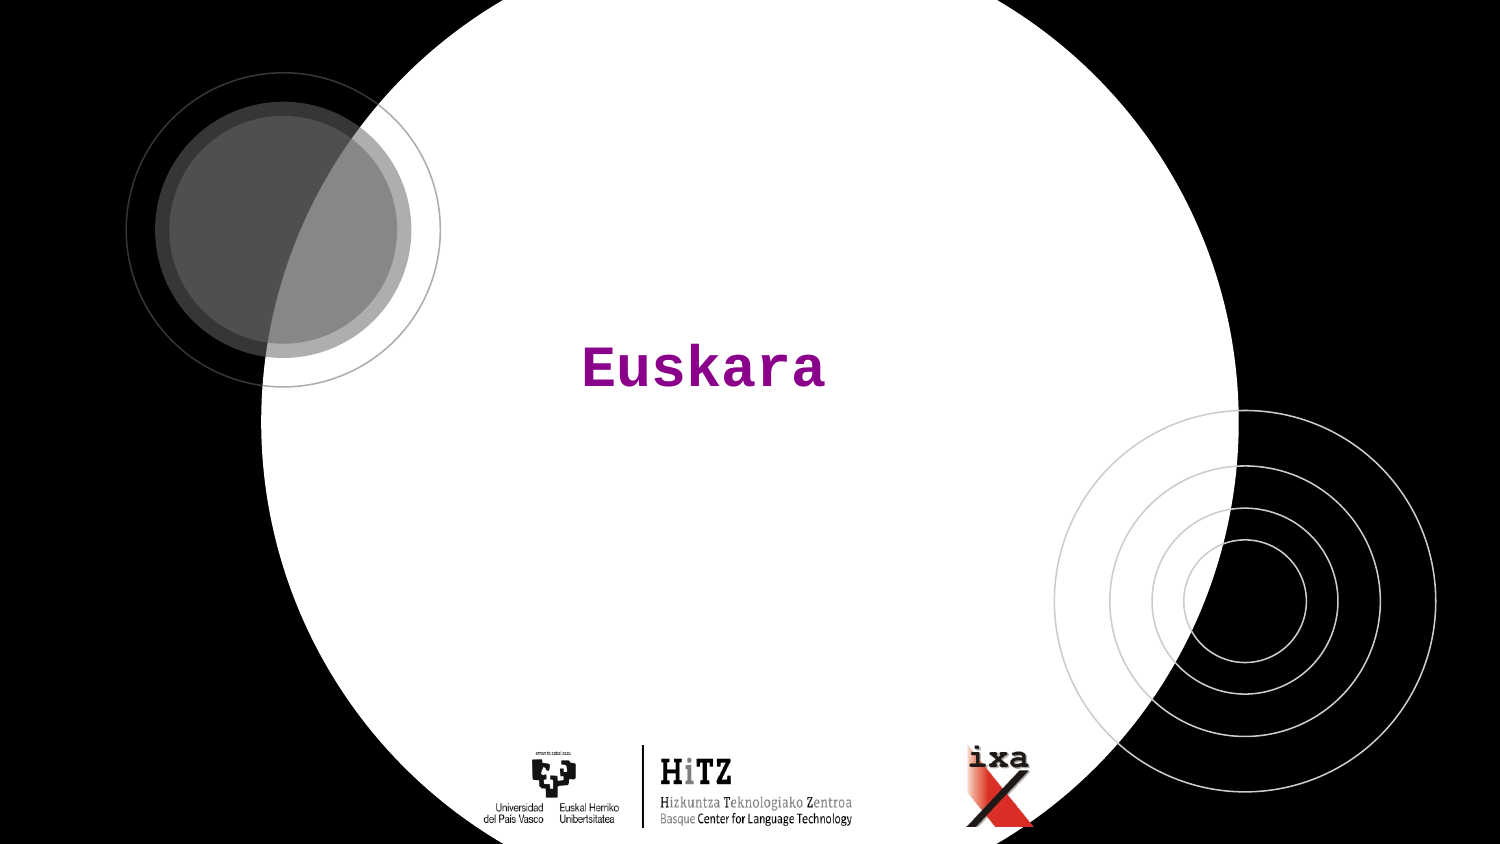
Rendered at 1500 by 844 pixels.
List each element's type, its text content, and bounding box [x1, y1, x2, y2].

text_box Euskara [566, 330, 1158, 544]
picture [479, 745, 857, 828]
picture [966, 744, 1034, 827]
